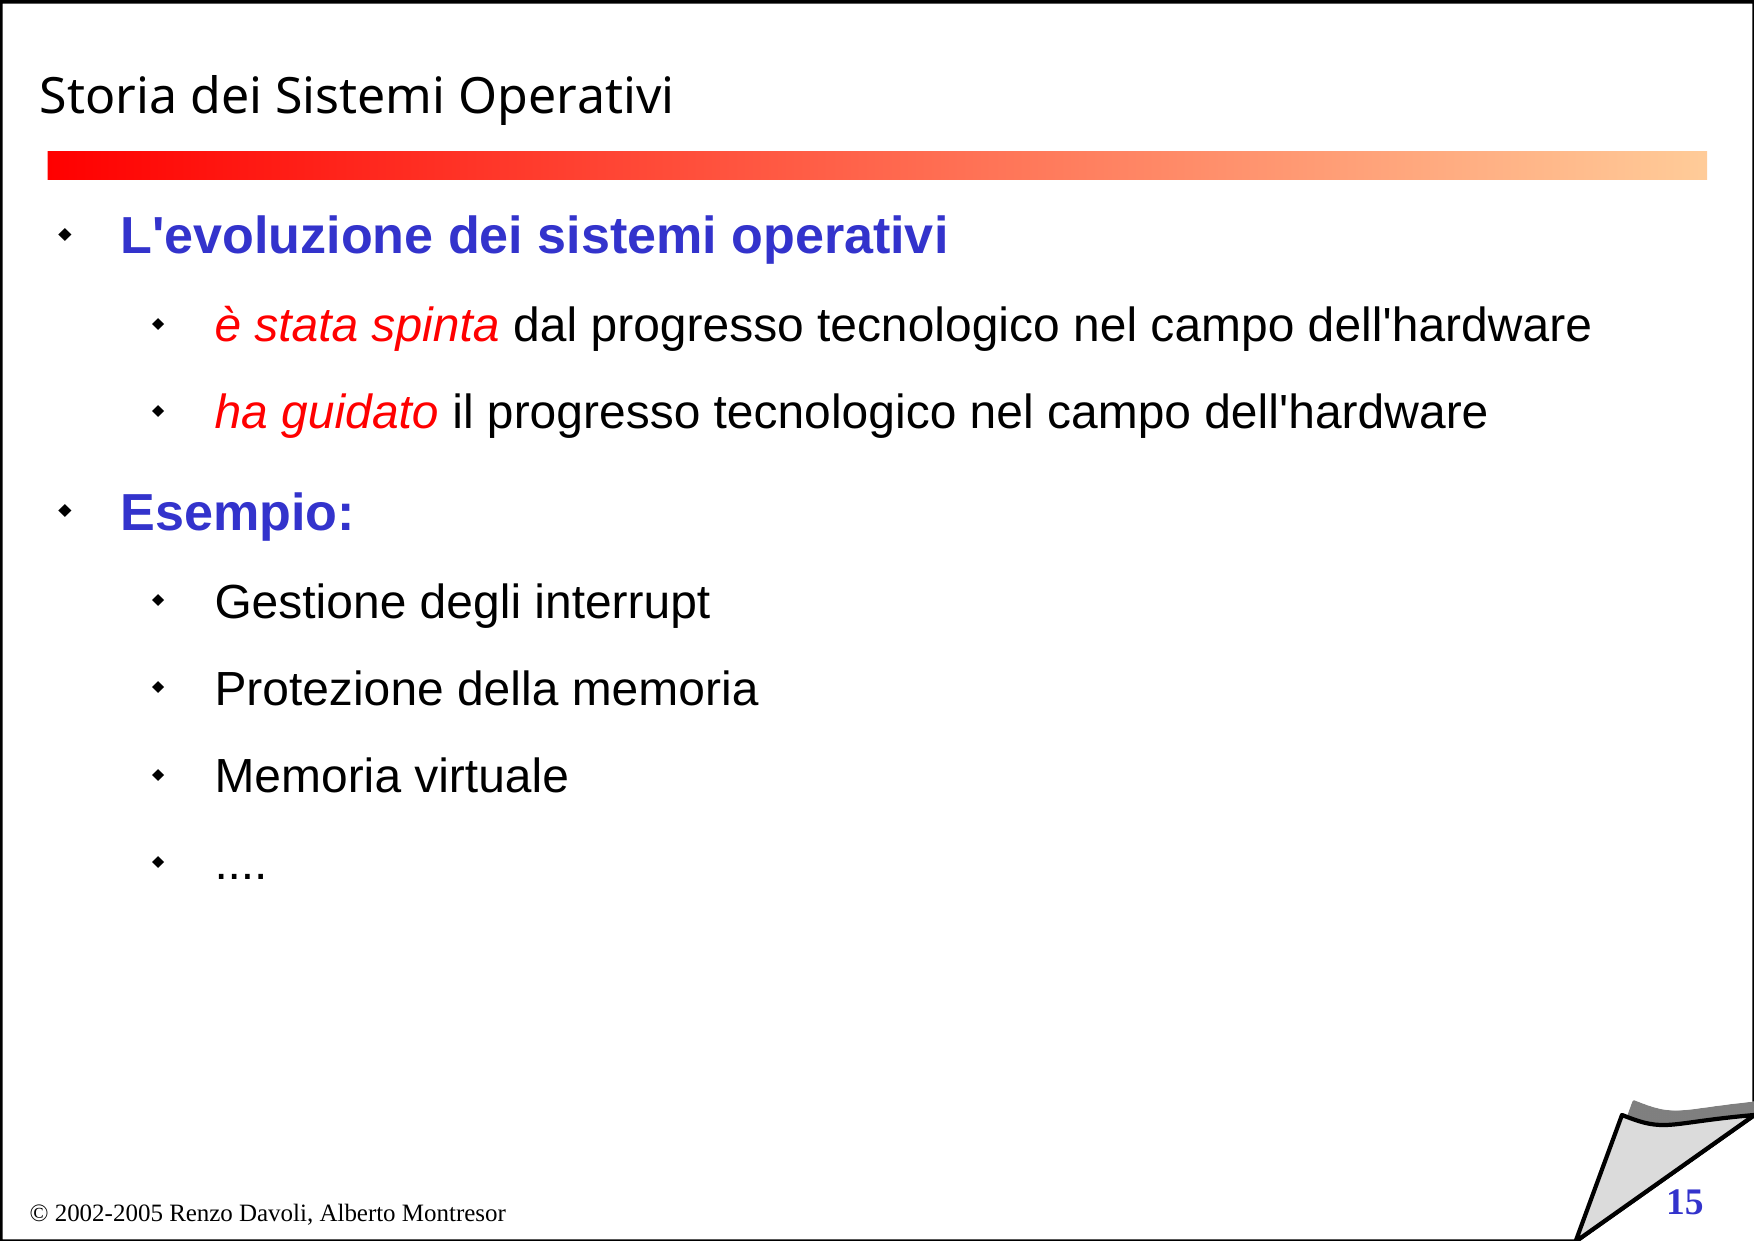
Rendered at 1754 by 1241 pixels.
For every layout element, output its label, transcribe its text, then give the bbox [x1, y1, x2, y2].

title Storia dei Sistemi Operativi [40, 49, 1713, 144]
list L'evoluzione dei sistemi operativi è stata spinta dal progresso tecnologico nel campo dell'hardware ha guidato il progresso tecnologico nel campo dell'hardware Esempio: Gestione degli interrupt Protezione della memoria Memoria virtuale .... [58, 206, 1696, 891]
